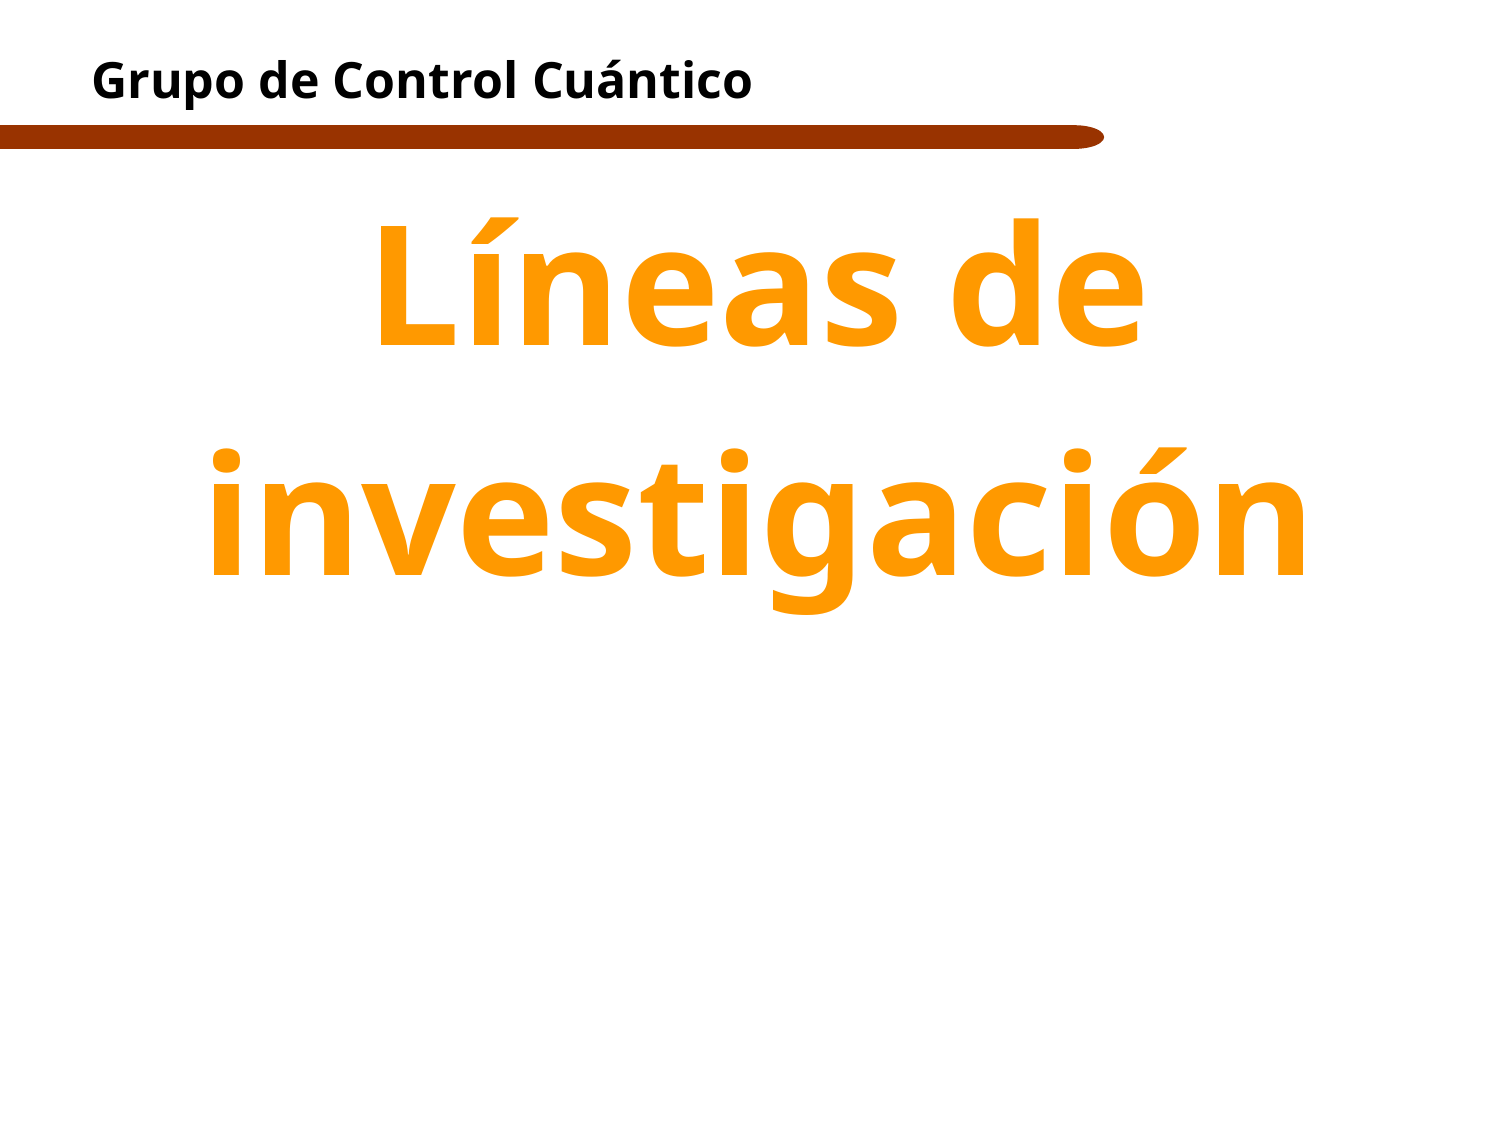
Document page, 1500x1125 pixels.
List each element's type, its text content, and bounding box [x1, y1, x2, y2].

text_box Líneas de investigación [17, 141, 1500, 617]
text_box Grupo de Control Cuántico [76, 7, 1427, 149]
